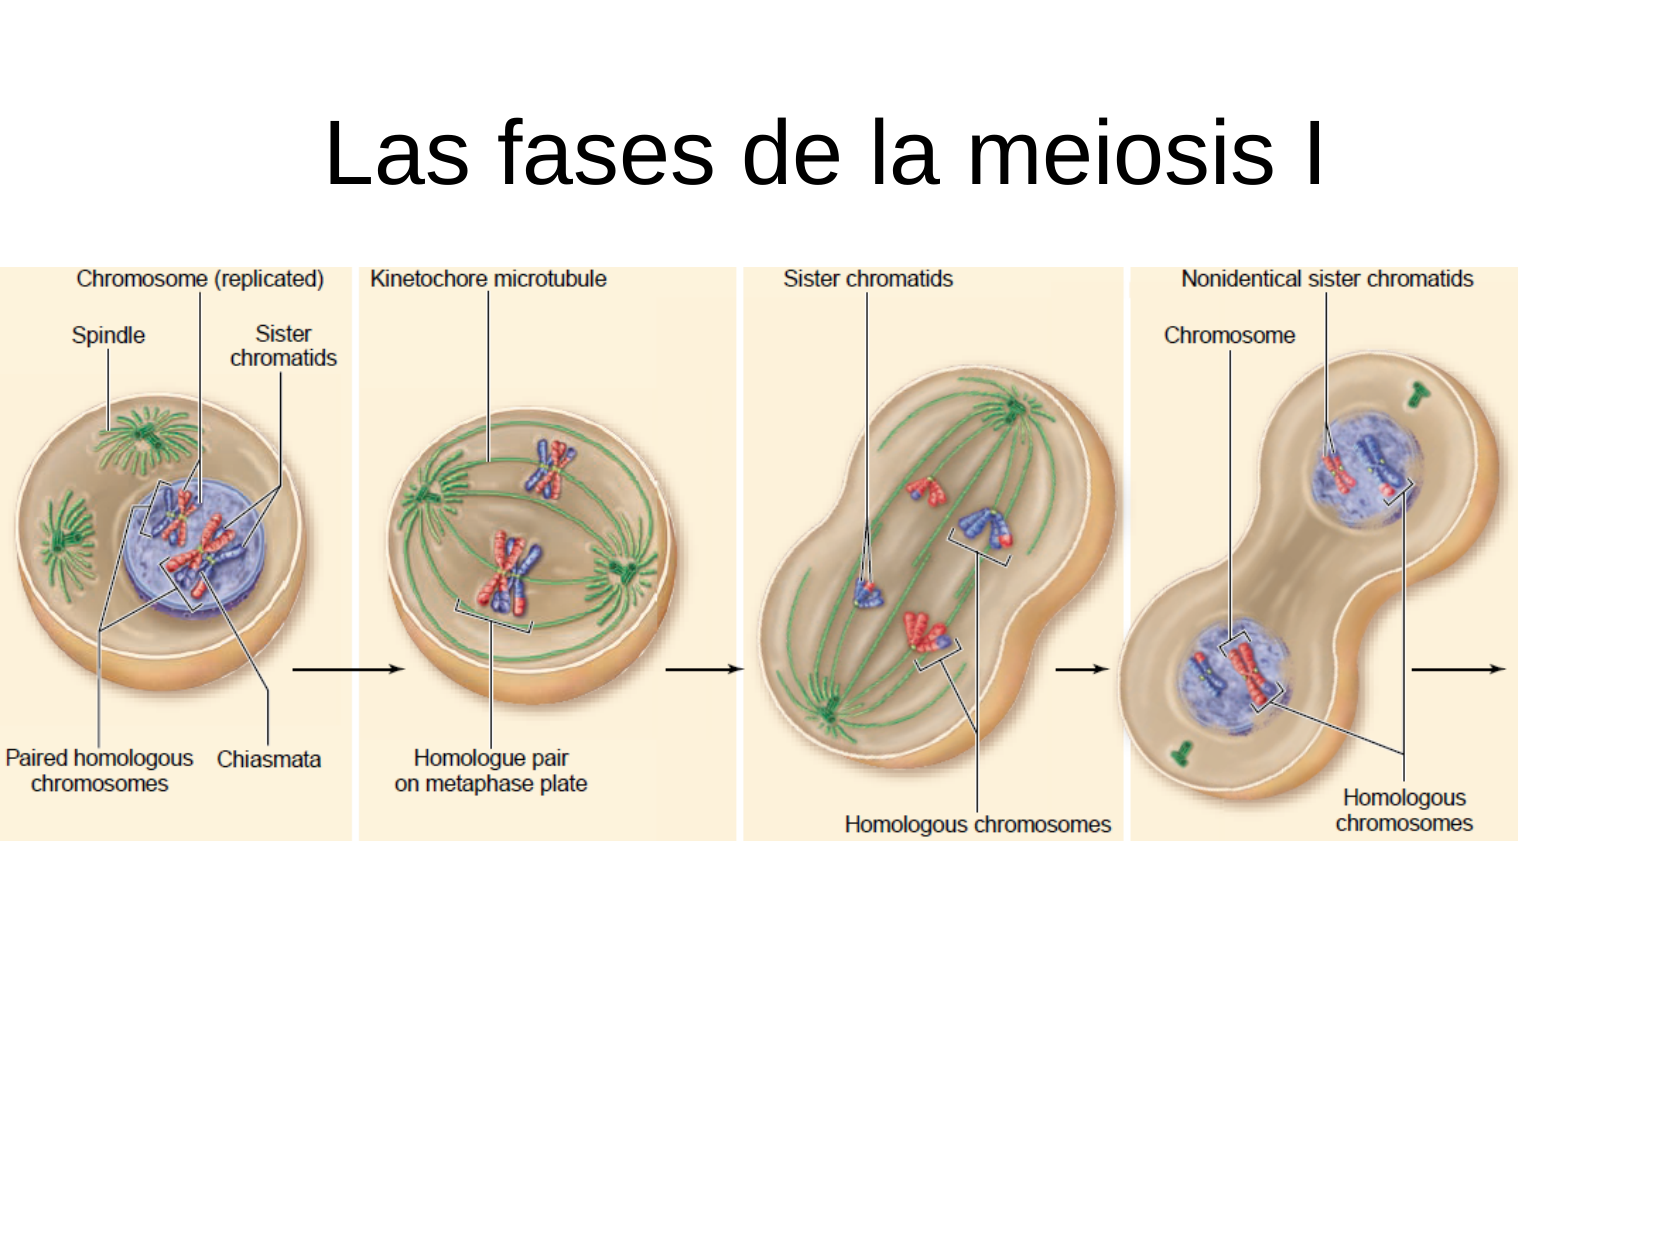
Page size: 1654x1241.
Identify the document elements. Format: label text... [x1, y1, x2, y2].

picture [0, 267, 1518, 841]
title Las fases de la meiosis I [82, 49, 1571, 257]
